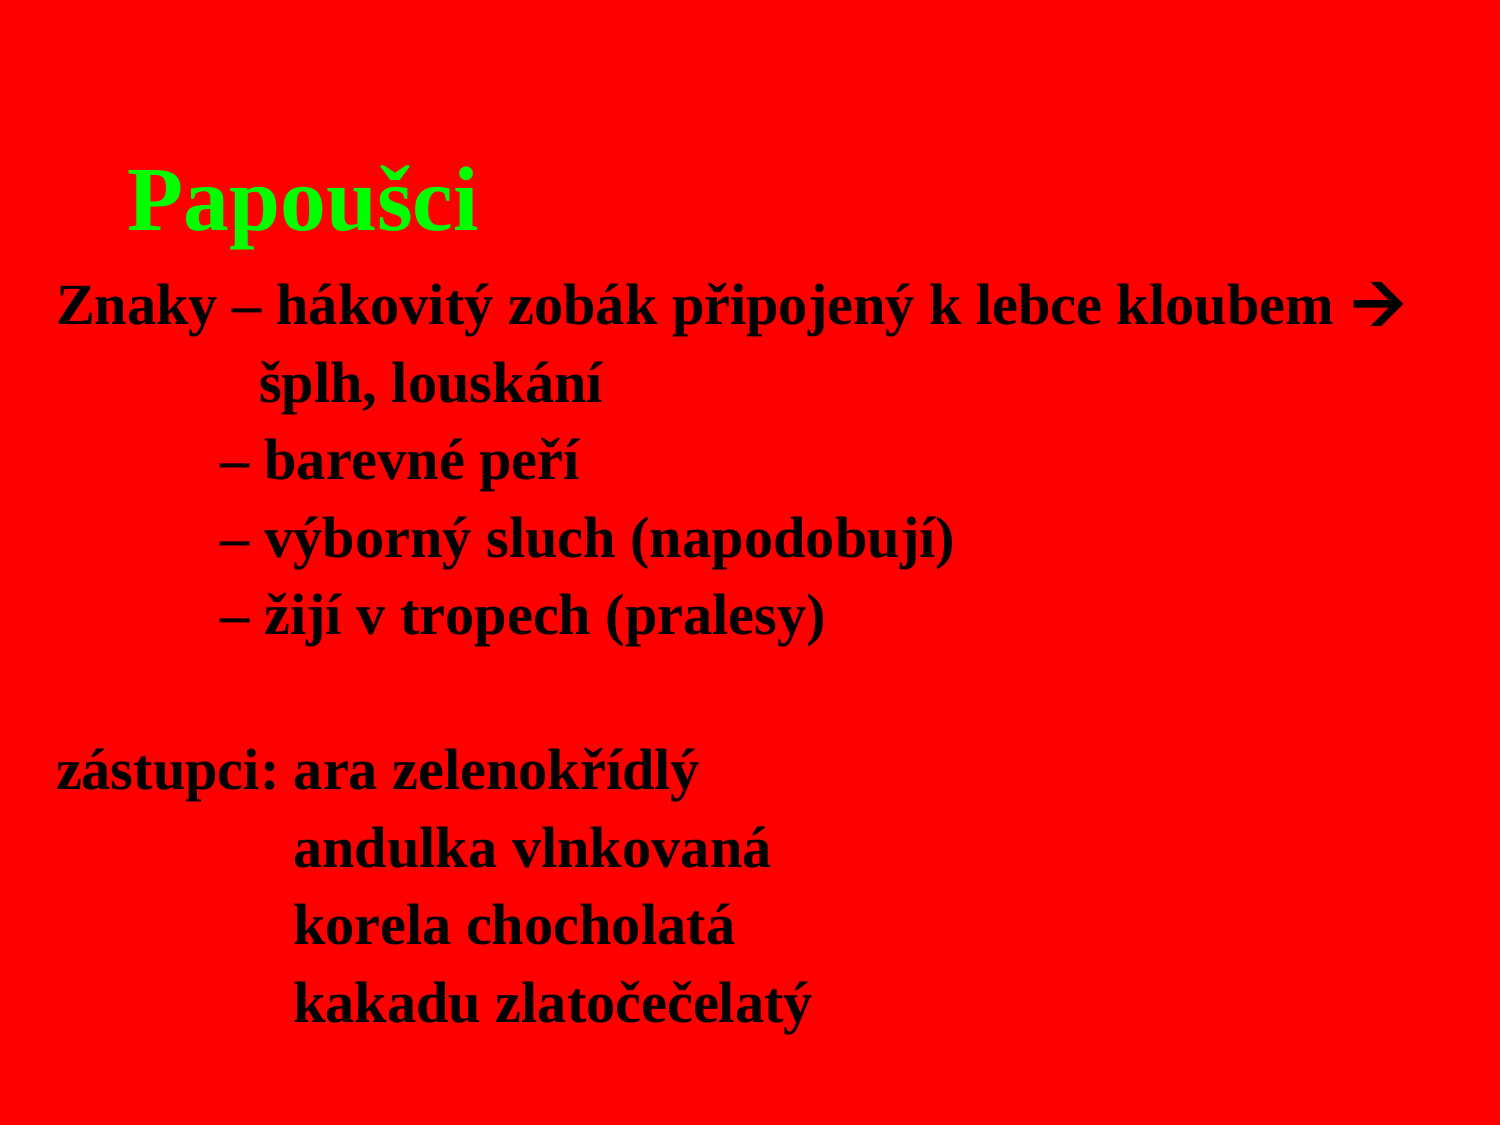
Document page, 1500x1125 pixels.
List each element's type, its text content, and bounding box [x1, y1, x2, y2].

title Papoušci [112, 99, 1388, 267]
list Znaky – hákovitý zobák připojený k lebce kloubem  šplh, louskání – barevné peří – výborný sluch (napodobují) – žijí v tropech (pralesy) zástupci: ara zelenokřídlý andulka vlnkovaná korela chocholatá kakadu zlatočečelatý [41, 267, 1471, 1094]
